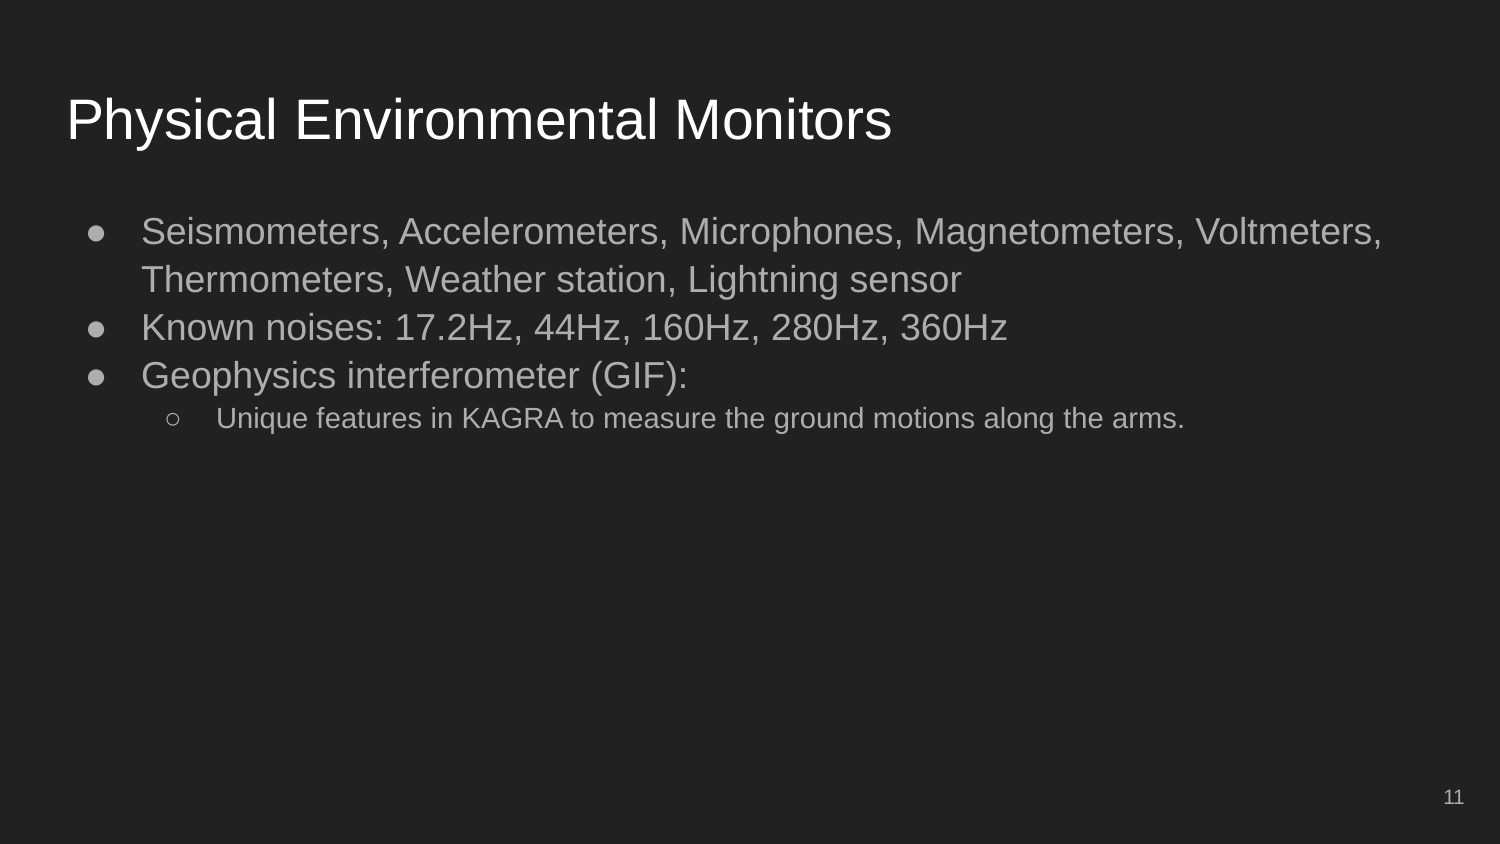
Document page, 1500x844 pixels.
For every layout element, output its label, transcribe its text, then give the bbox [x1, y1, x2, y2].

slide_number <number> [1389, 764, 1480, 830]
title Physical Environmental Monitors [51, 72, 1449, 167]
list Seismometers, Accelerometers, Microphones, Magnetometers, Voltmeters, Thermometers, Weather station, Lightning sensor Known noises: 17.2Hz, 44Hz, 160Hz, 280Hz, 360Hz Geophysics interferometer (GIF): Unique features in KAGRA to measure the ground motions along the arms. [51, 189, 1449, 750]
